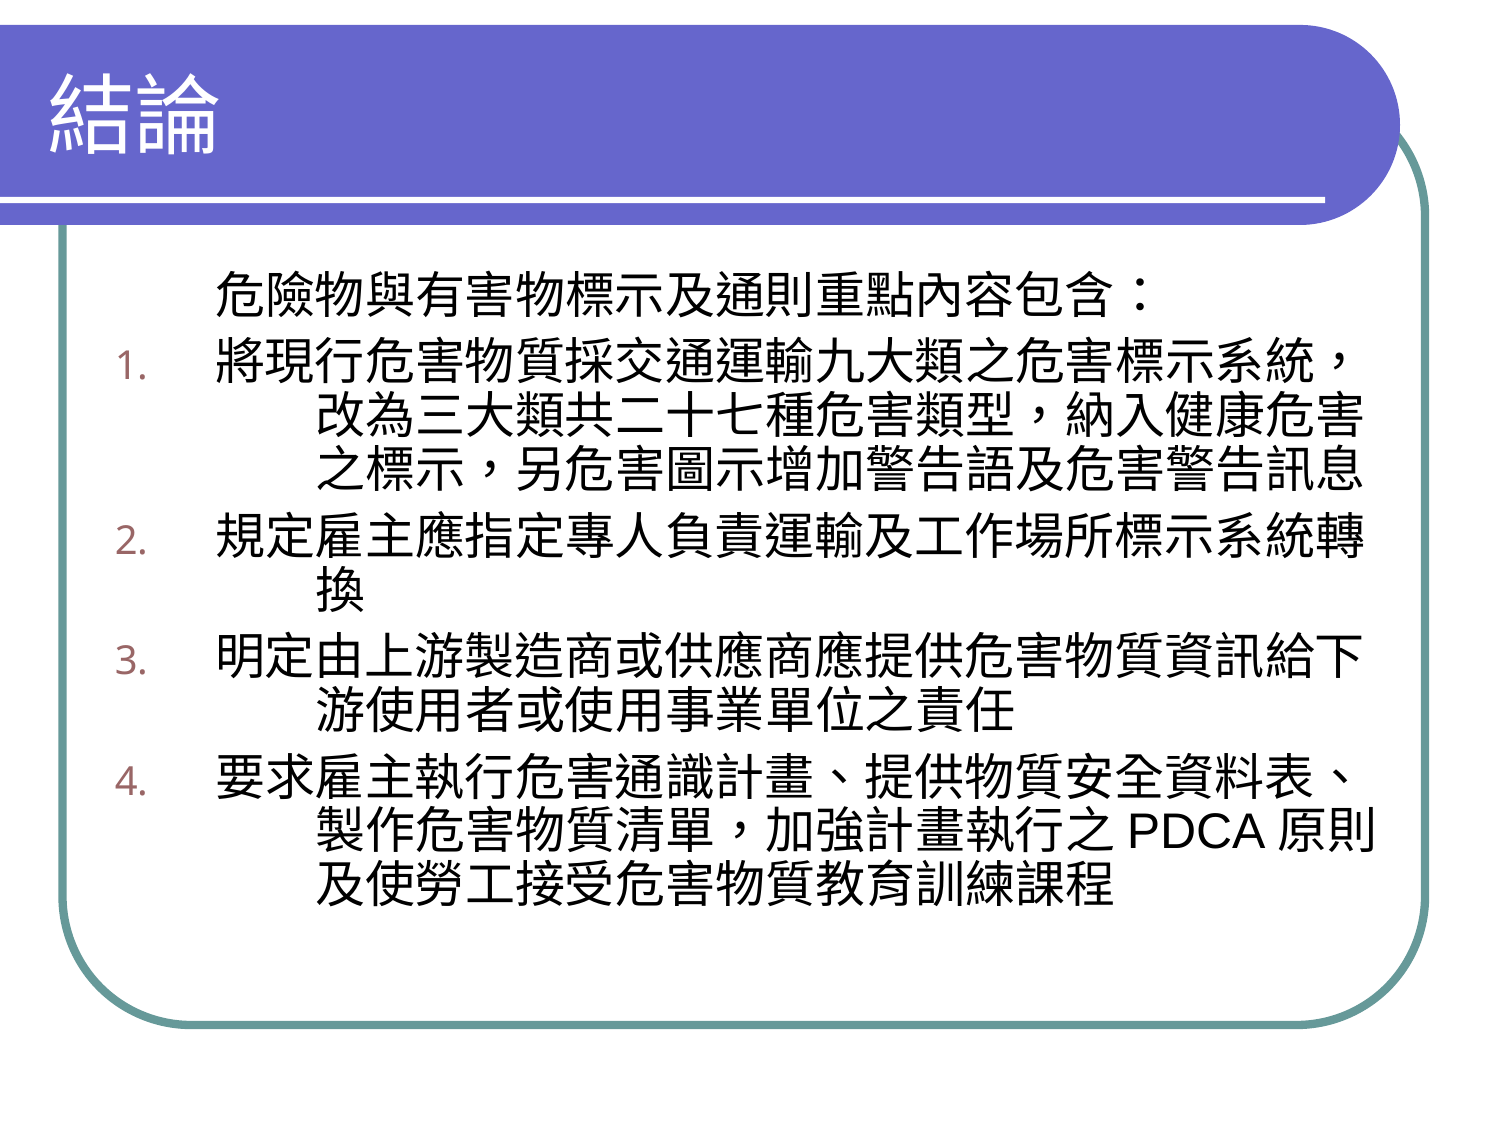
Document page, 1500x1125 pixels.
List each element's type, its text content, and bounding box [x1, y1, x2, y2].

title 結論 [32, 37, 1347, 188]
list 危險物與有害物標示及通則重點內容包含： 將現行危害物質採交通運輸九大類之危害標示系統，改為三大類共二十七種危害類型，納入健康危害之標示，另危害圖示增加警告語及危害警告訊息 規定雇主應指定專人負責運輸及工作場所標示系統轉換 明定由上游製造商或供應商應提供危害物質資訊給下游使用者或使用事業單位之責任 要求雇主執行危害通識計畫、提供物質安全資料表、製作危害物質清單，加強計畫執行之PDCA原則及使勞工接受危害物質教育訓練課程 [99, 262, 1400, 988]
